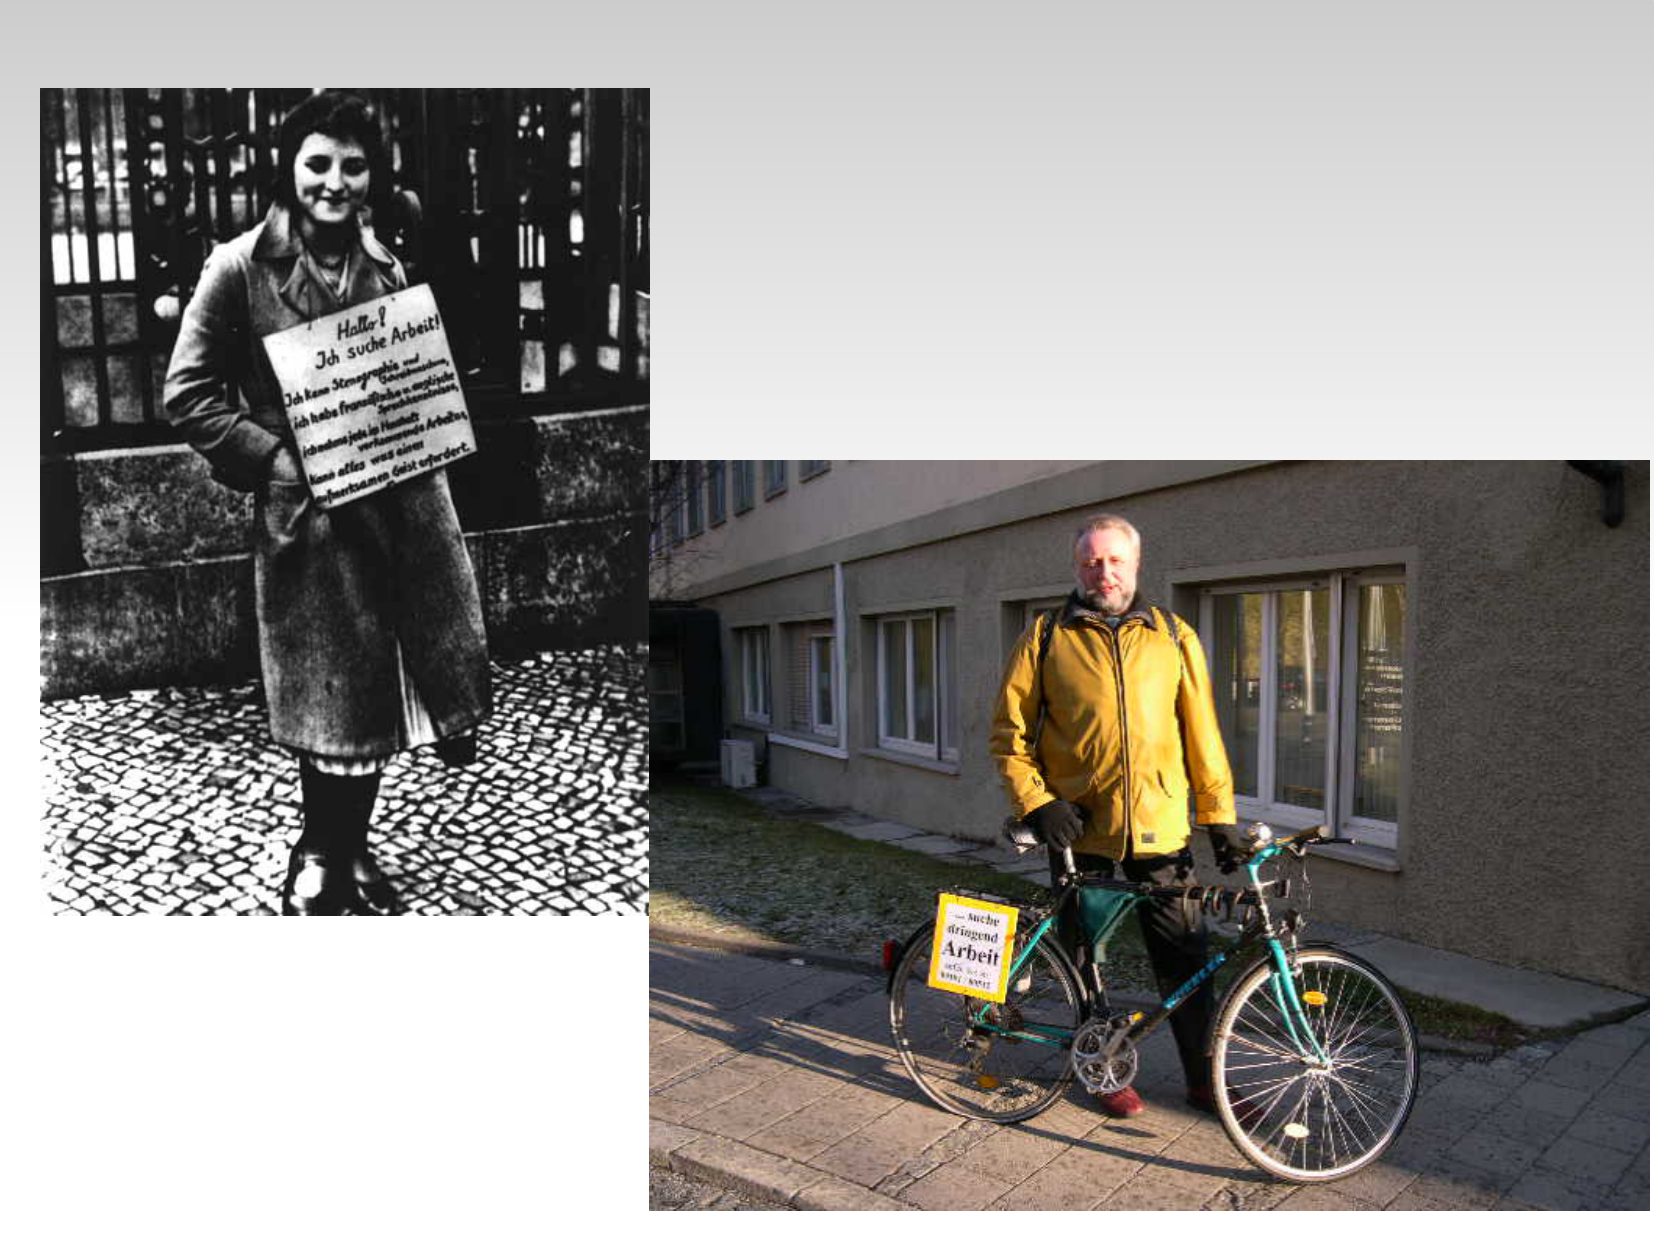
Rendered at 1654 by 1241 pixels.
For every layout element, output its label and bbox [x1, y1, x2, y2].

picture [40, 88, 1650, 1211]
